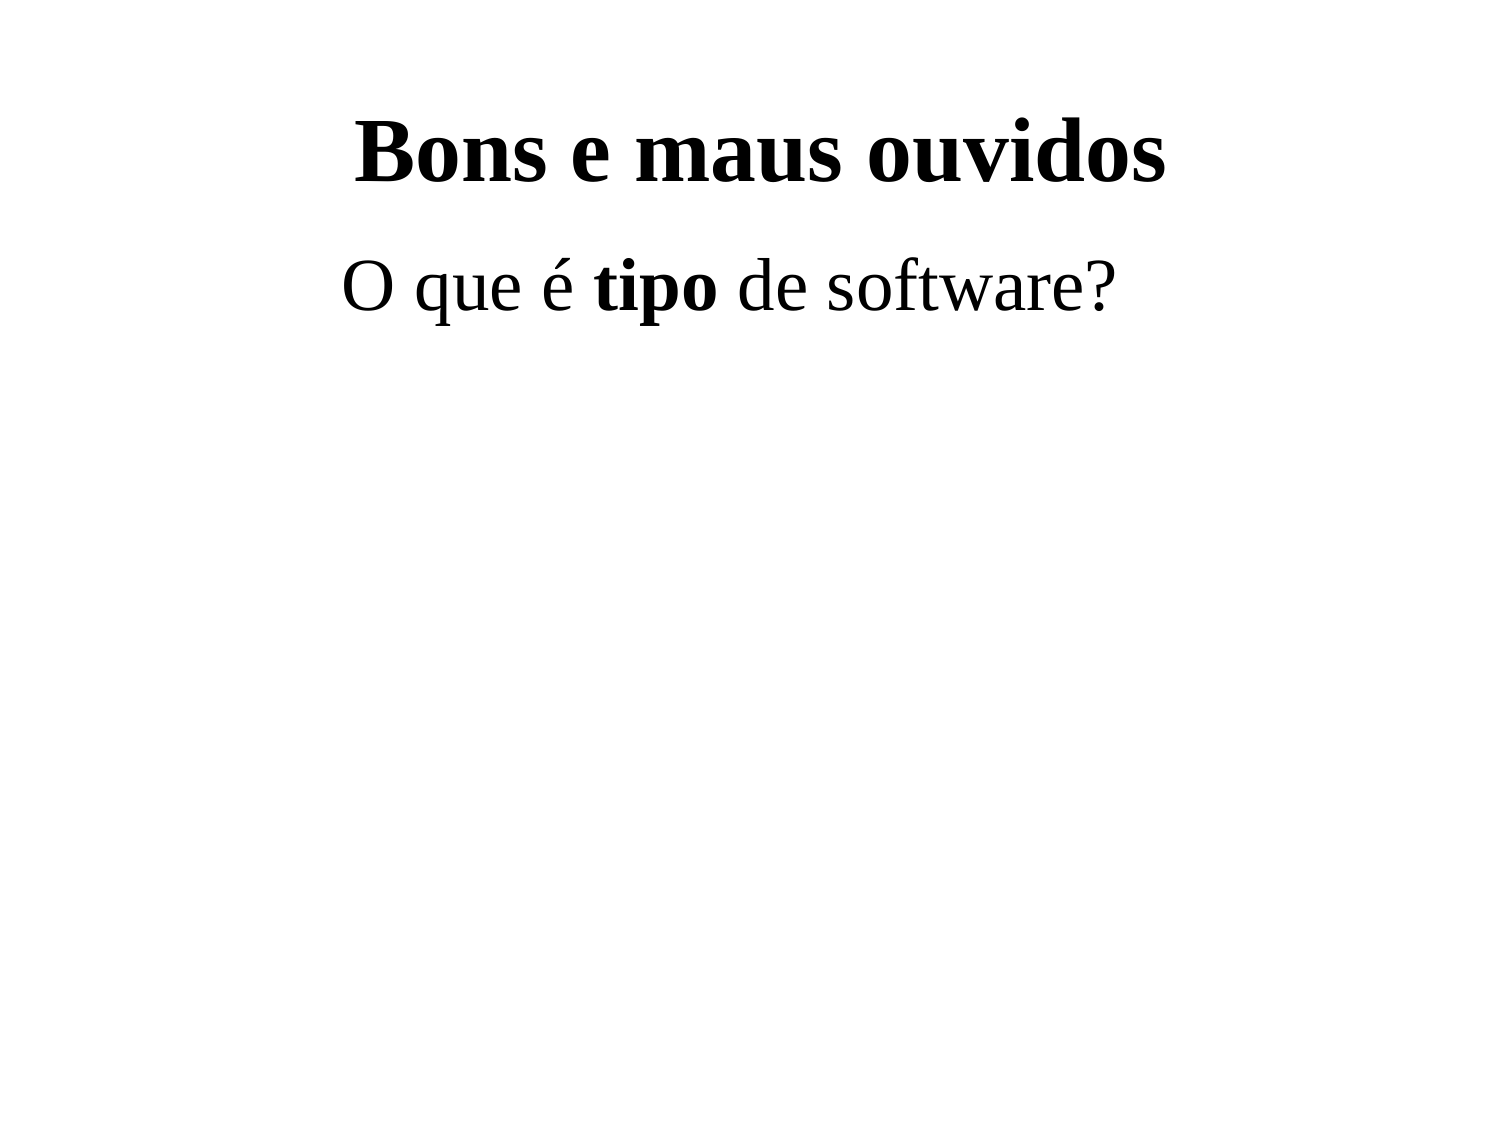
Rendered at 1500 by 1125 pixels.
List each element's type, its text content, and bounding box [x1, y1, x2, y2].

text_box O que é tipo de software? [43, 238, 1436, 415]
title Bons e maus ouvidos [68, 78, 1455, 218]
